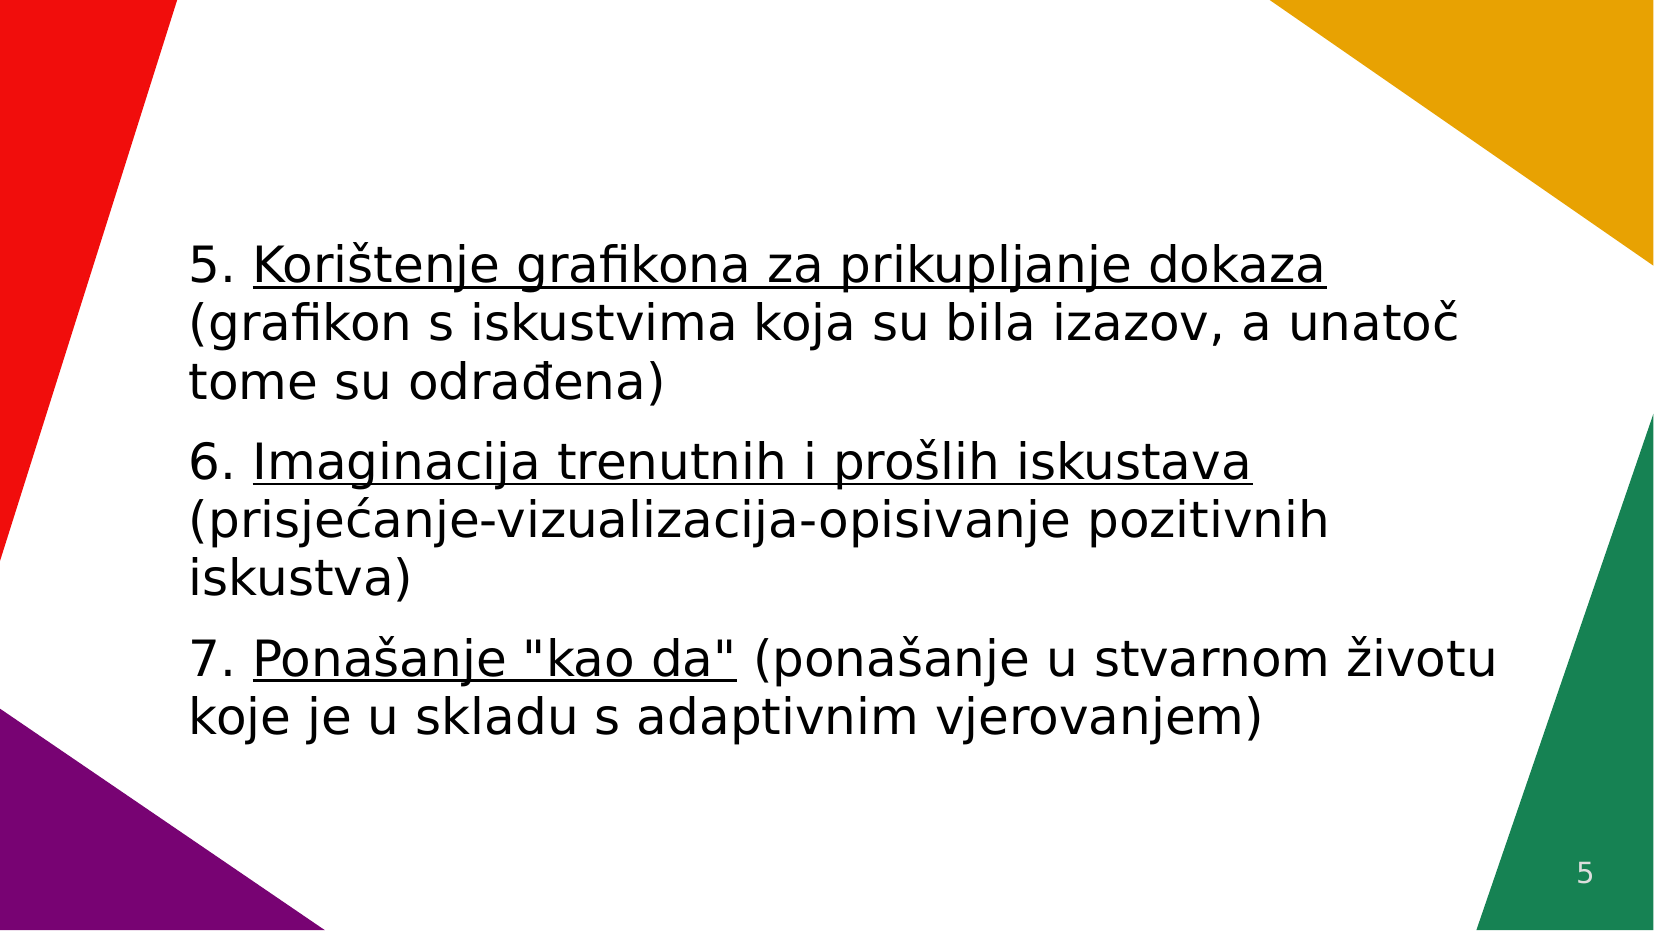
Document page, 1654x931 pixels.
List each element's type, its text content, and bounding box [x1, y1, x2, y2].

list 5. Korištenje grafikona za prikupljanje dokaza (grafikon s iskustvima koja su bila izazov, a unatoč tome su odrađena) 6. Imaginacija trenutnih i prošlih iskustava (prisjećanje-vizualizacija-opisivanje pozitivnih iskustva) 7. Ponašanje "kao da" (ponašanje u stvarnom životu koje je u skladu s adaptivnim vjerovanjem) [118, 236, 1536, 827]
